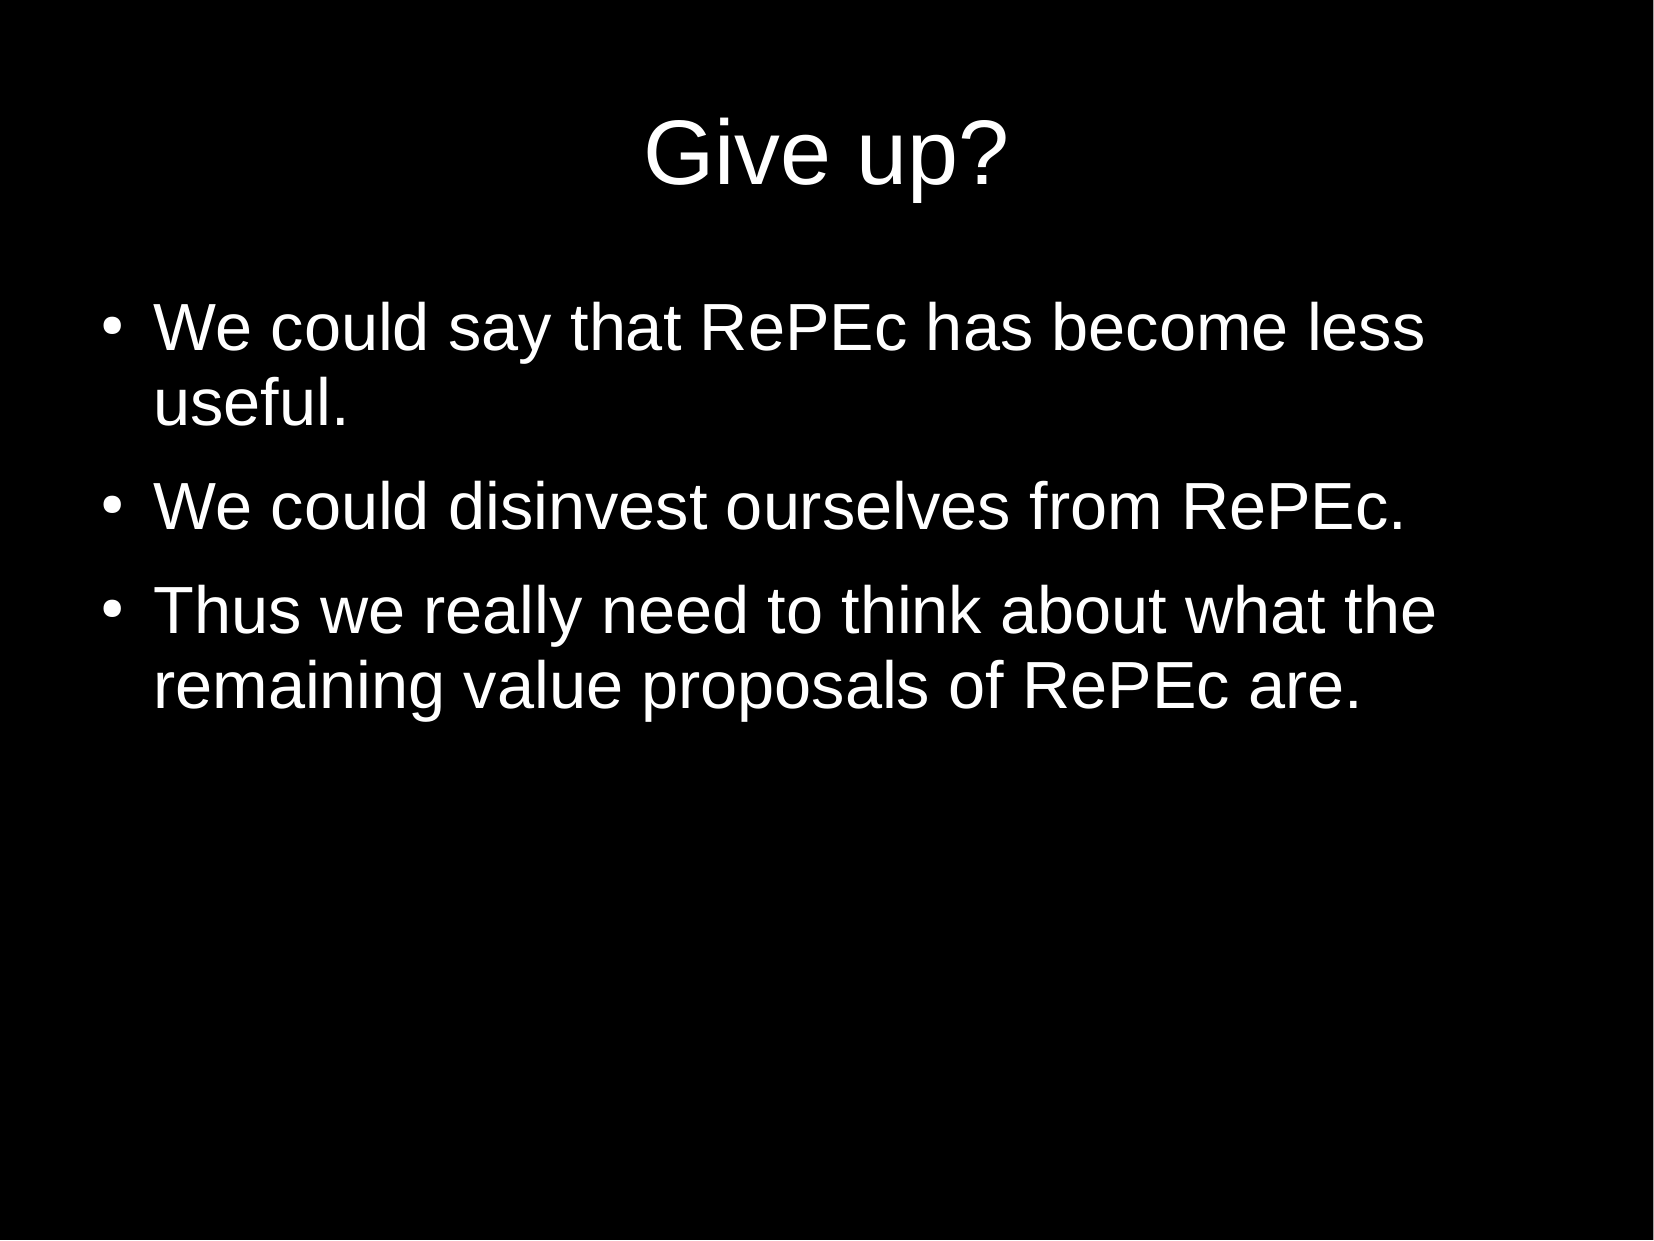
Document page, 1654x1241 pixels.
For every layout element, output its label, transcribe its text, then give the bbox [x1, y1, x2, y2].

list We could say that RePEc has become less useful. We could disinvest ourselves from RePEc. Thus we really need to think about what the remaining value proposals of RePEc are. [82, 290, 1571, 1010]
title Give up? [82, 49, 1571, 257]
